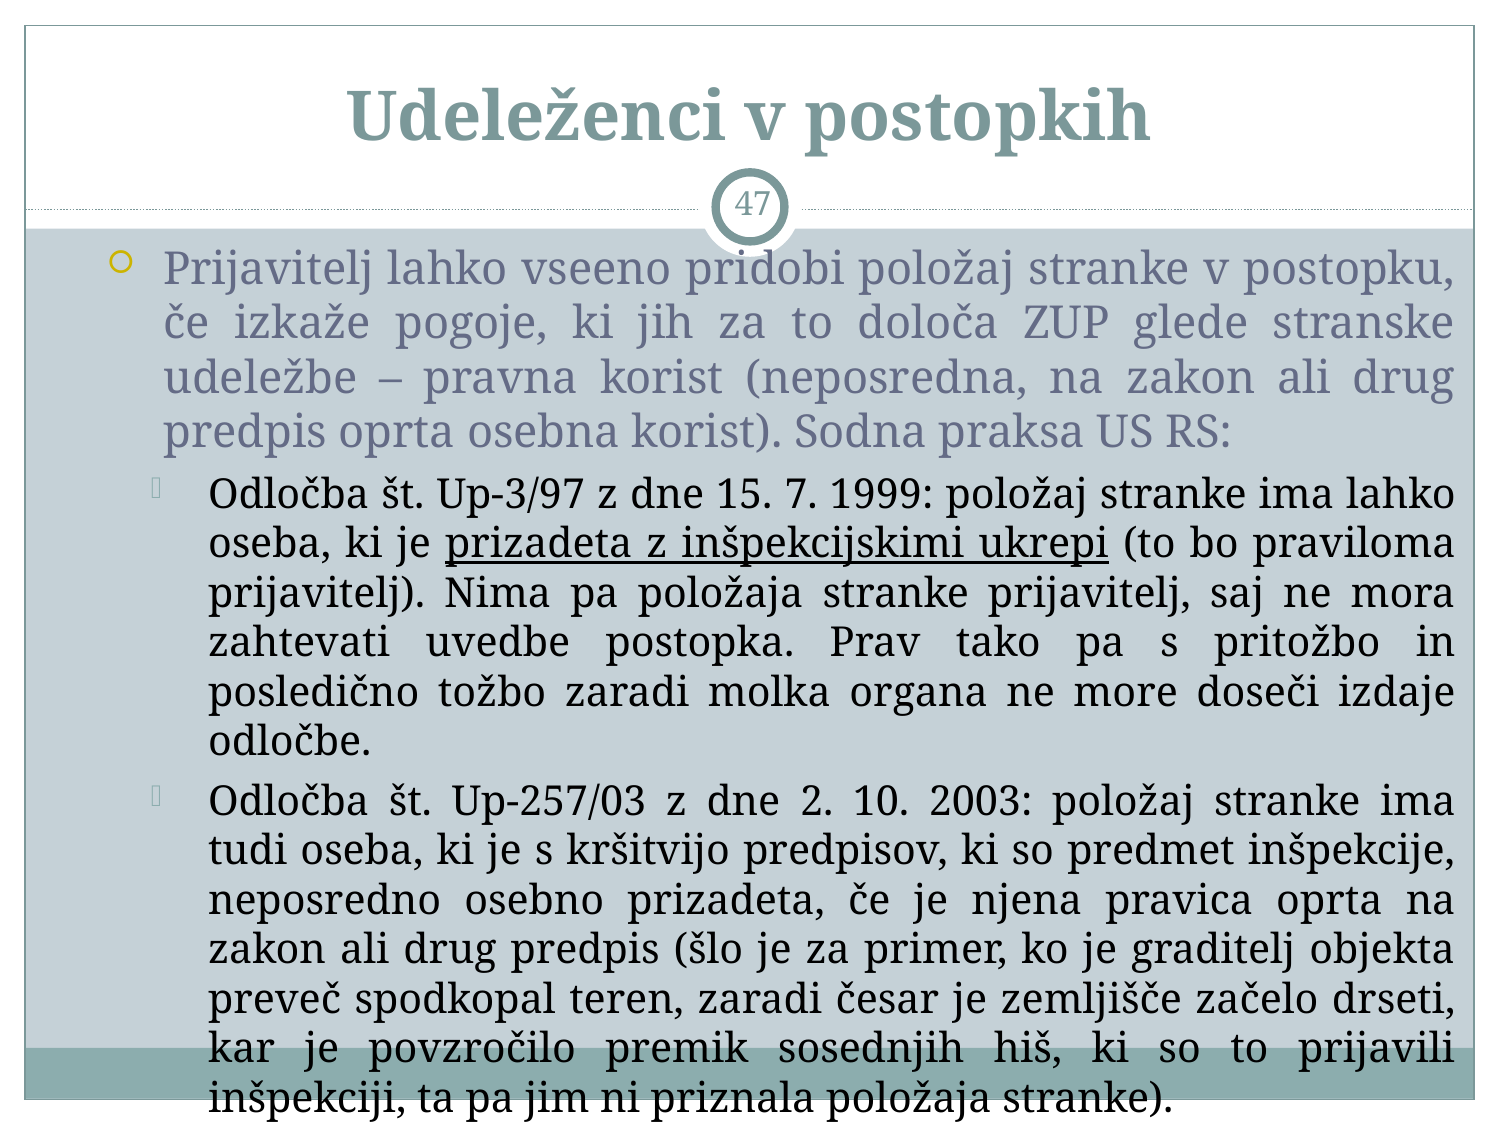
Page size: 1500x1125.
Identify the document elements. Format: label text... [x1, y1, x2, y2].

text_box <number> [715, 168, 791, 241]
title Udeleženci v postopkih [49, 37, 1450, 162]
list Prijavitelj lahko vseeno pridobi položaj stranke v postopku, če izkaže pogoje, ki jih za to določa ZUP glede stranske udeležbe – pravna korist (neposredna, na zakon ali drug predpis oprta osebna korist). Sodna praksa US RS: Odločba št. Up-3/97 z dne 15. 7. 1999: položaj stranke ima lahko oseba, ki je prizadeta z inšpekcijskimi ukrepi (to bo praviloma prijavitelj). Nima pa položaja stranke prijavitelj, saj ne mora zahtevati uvedbe postopka. Prav tako pa s pritožbo in posledično tožbo zaradi molka organa ne more doseči izdaje odločbe. Odločba št. Up-257/03 z dne 2. 10. 2003: položaj stranke ima tudi oseba, ki je s kršitvijo predpisov, ki so predmet inšpekcije, neposredno osebno prizadeta, če je njena pravica oprta na zakon ali drug predpis (šlo je za primer, ko je graditelj objekta preveč spodkopal teren, zaradi česar je zemljišče začelo drseti, kar je povzročilo premik sosednjih hiš, ki so to prijavili inšpekciji, ta pa jim ni priznala položaja stranke). [41, 231, 1471, 1038]
